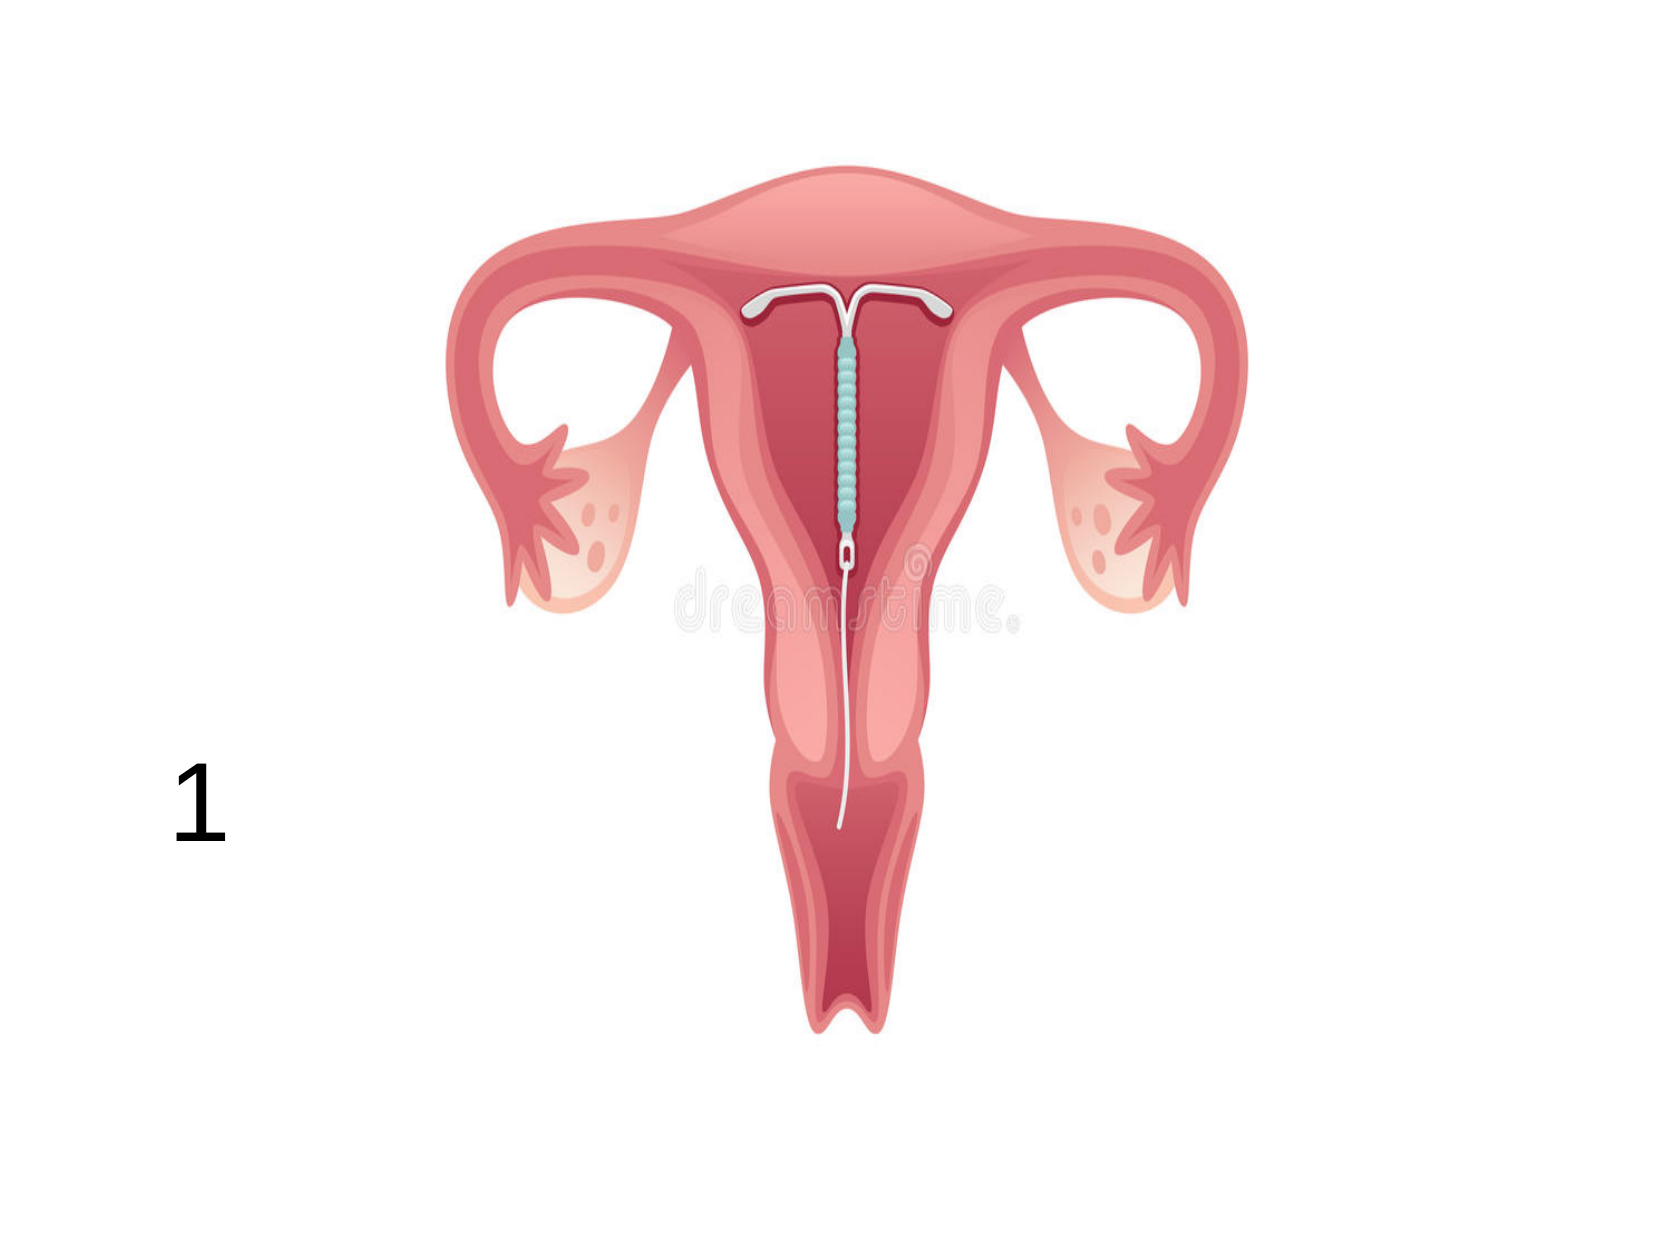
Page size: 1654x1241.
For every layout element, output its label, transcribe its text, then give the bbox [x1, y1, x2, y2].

text_box 1 [153, 732, 355, 873]
picture [401, 94, 1293, 1082]
